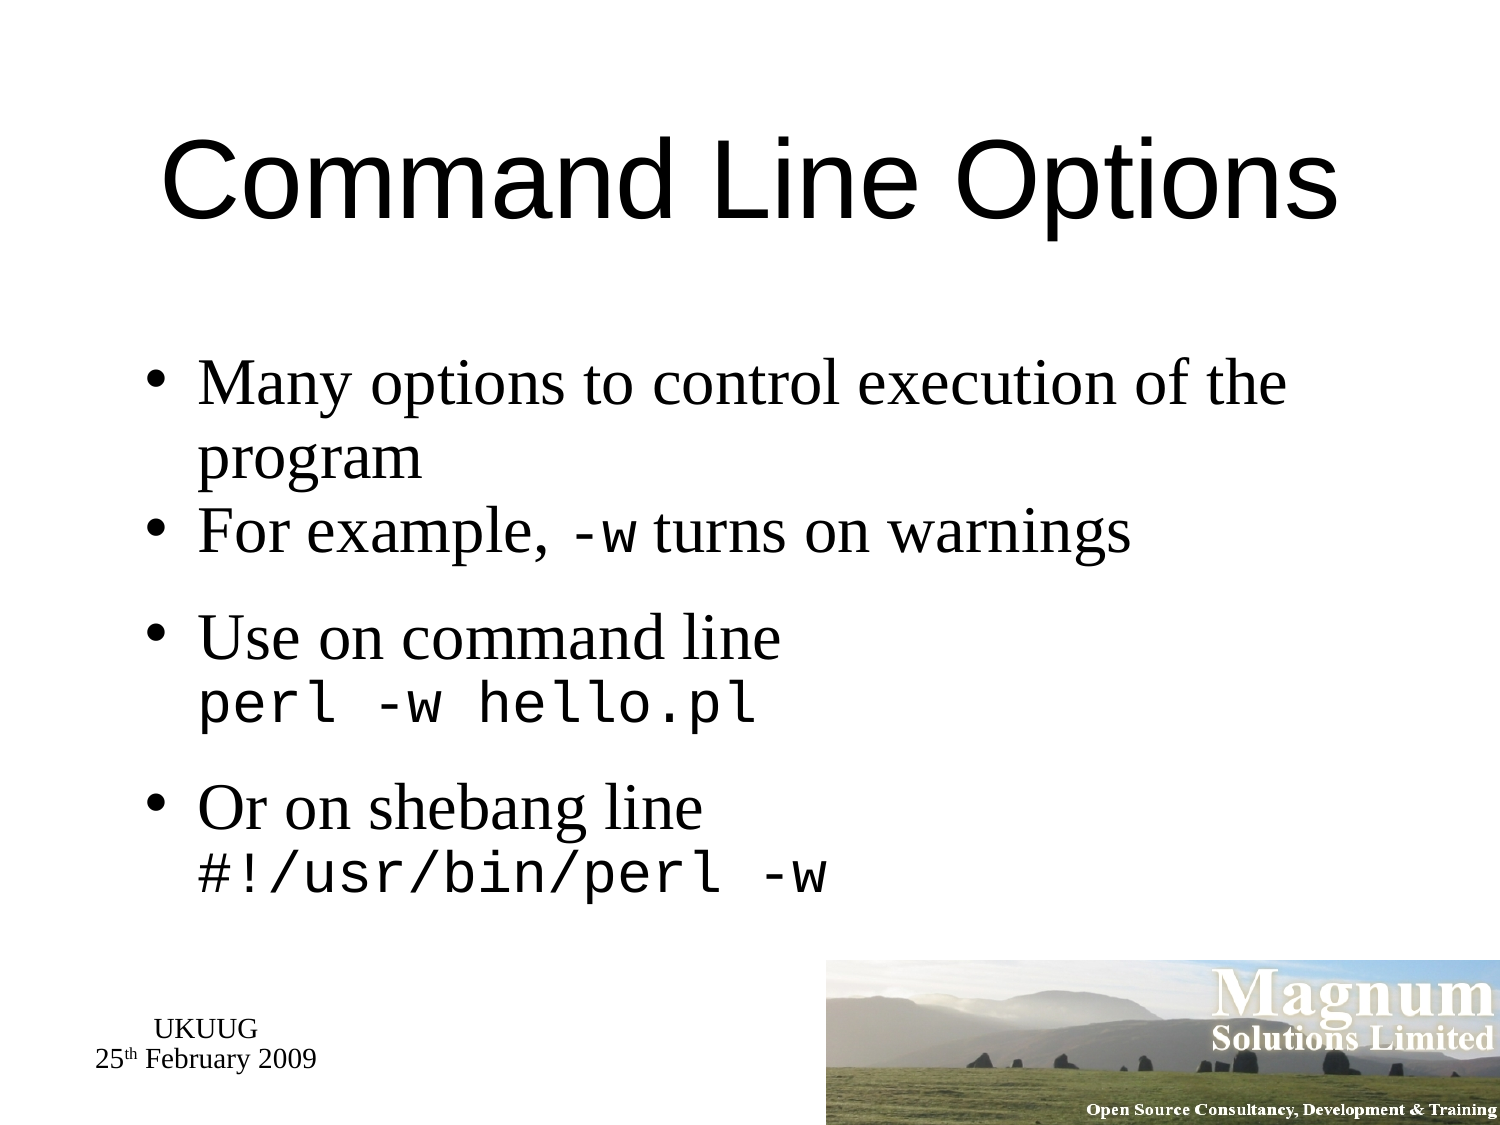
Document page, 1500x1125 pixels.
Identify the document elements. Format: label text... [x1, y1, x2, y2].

picture [826, 960, 1500, 1125]
title Command Line Options [112, 62, 1388, 250]
list Many options to control execution of the program For example, -w turns on warnings Use on command line perl -w hello.pl Or on shebang line #!/usr/bin/perl -w [112, 337, 1388, 1013]
